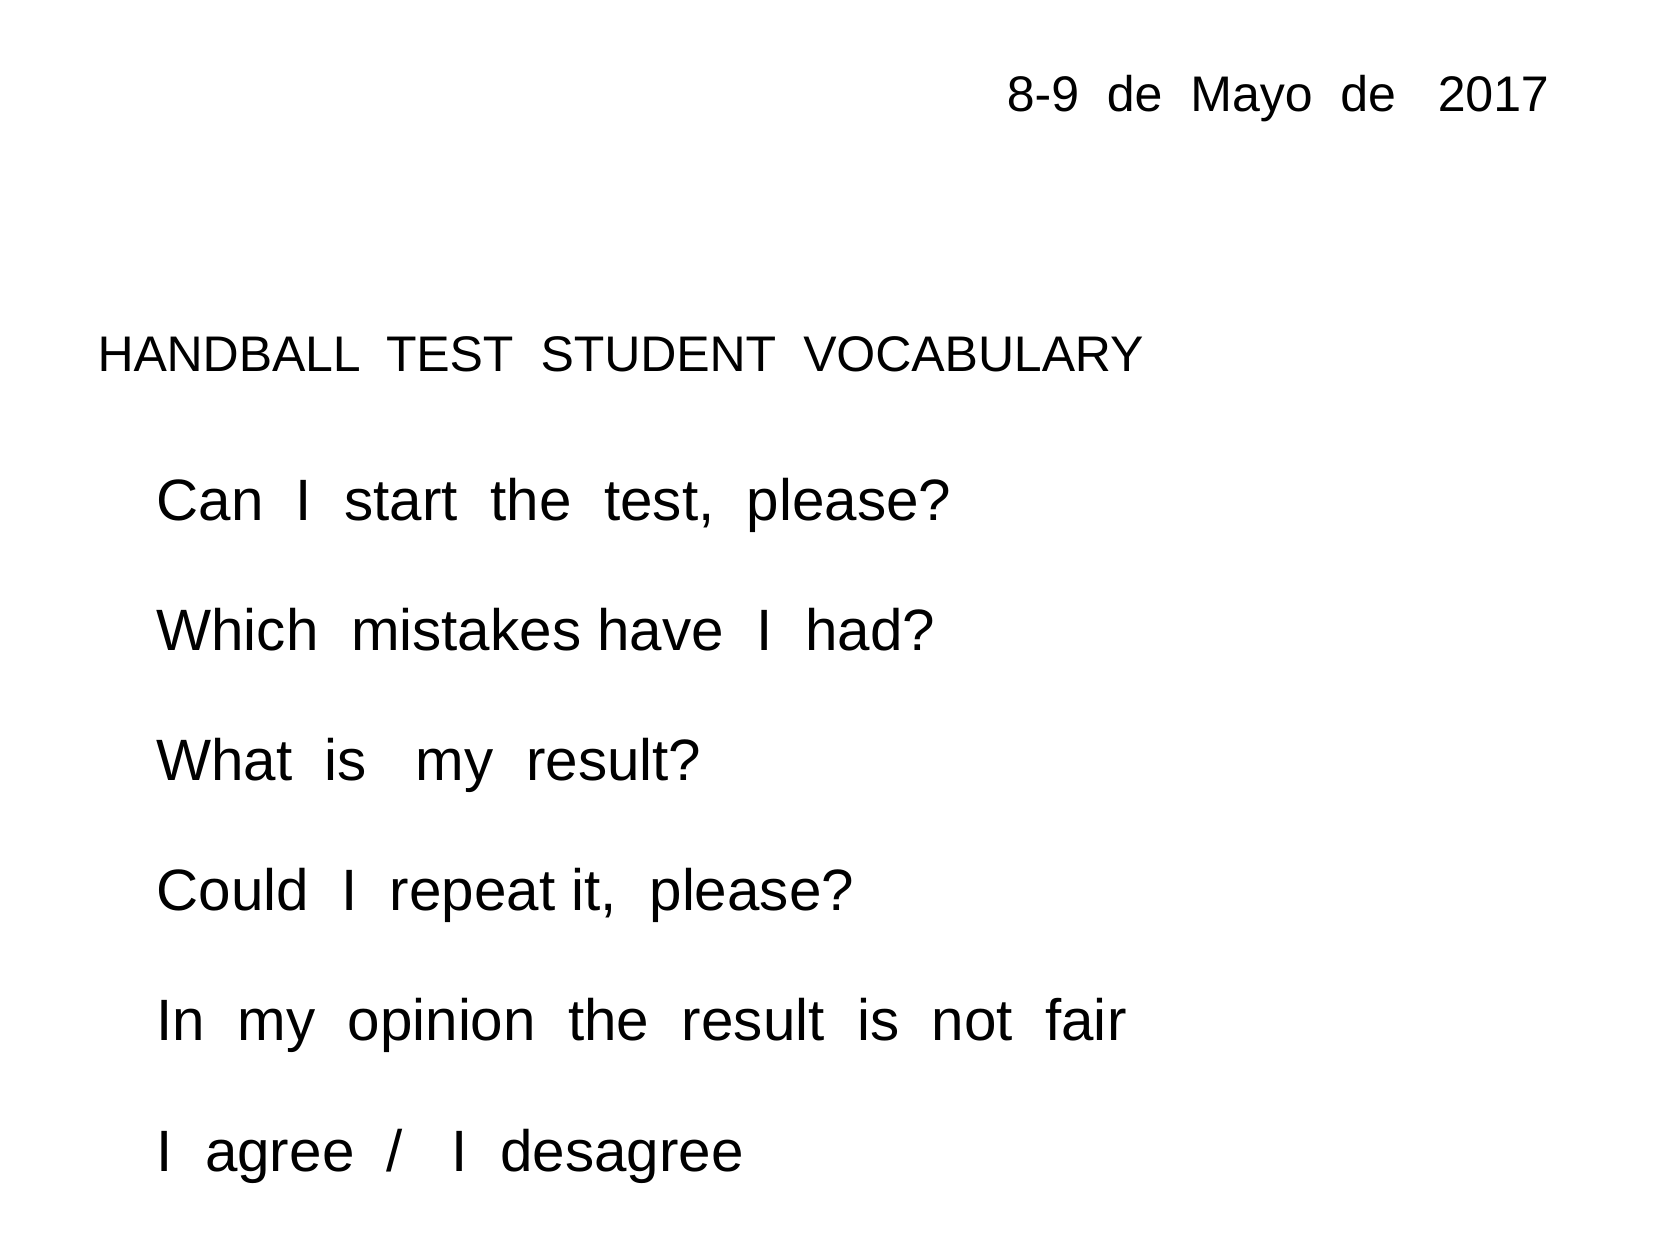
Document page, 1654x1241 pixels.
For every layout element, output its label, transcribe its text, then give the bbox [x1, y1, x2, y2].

text_box 8-9 de Mayo de 2017 [992, 59, 1630, 130]
text_box Can I start the test, please? Which mistakes have I had? What is my result? Could I repeat it, please? In my opinion the result is not fair I agree / I desagree [141, 460, 1252, 1241]
text_box HANDBALL TEST STUDENT VOCABULARY [82, 318, 1613, 390]
